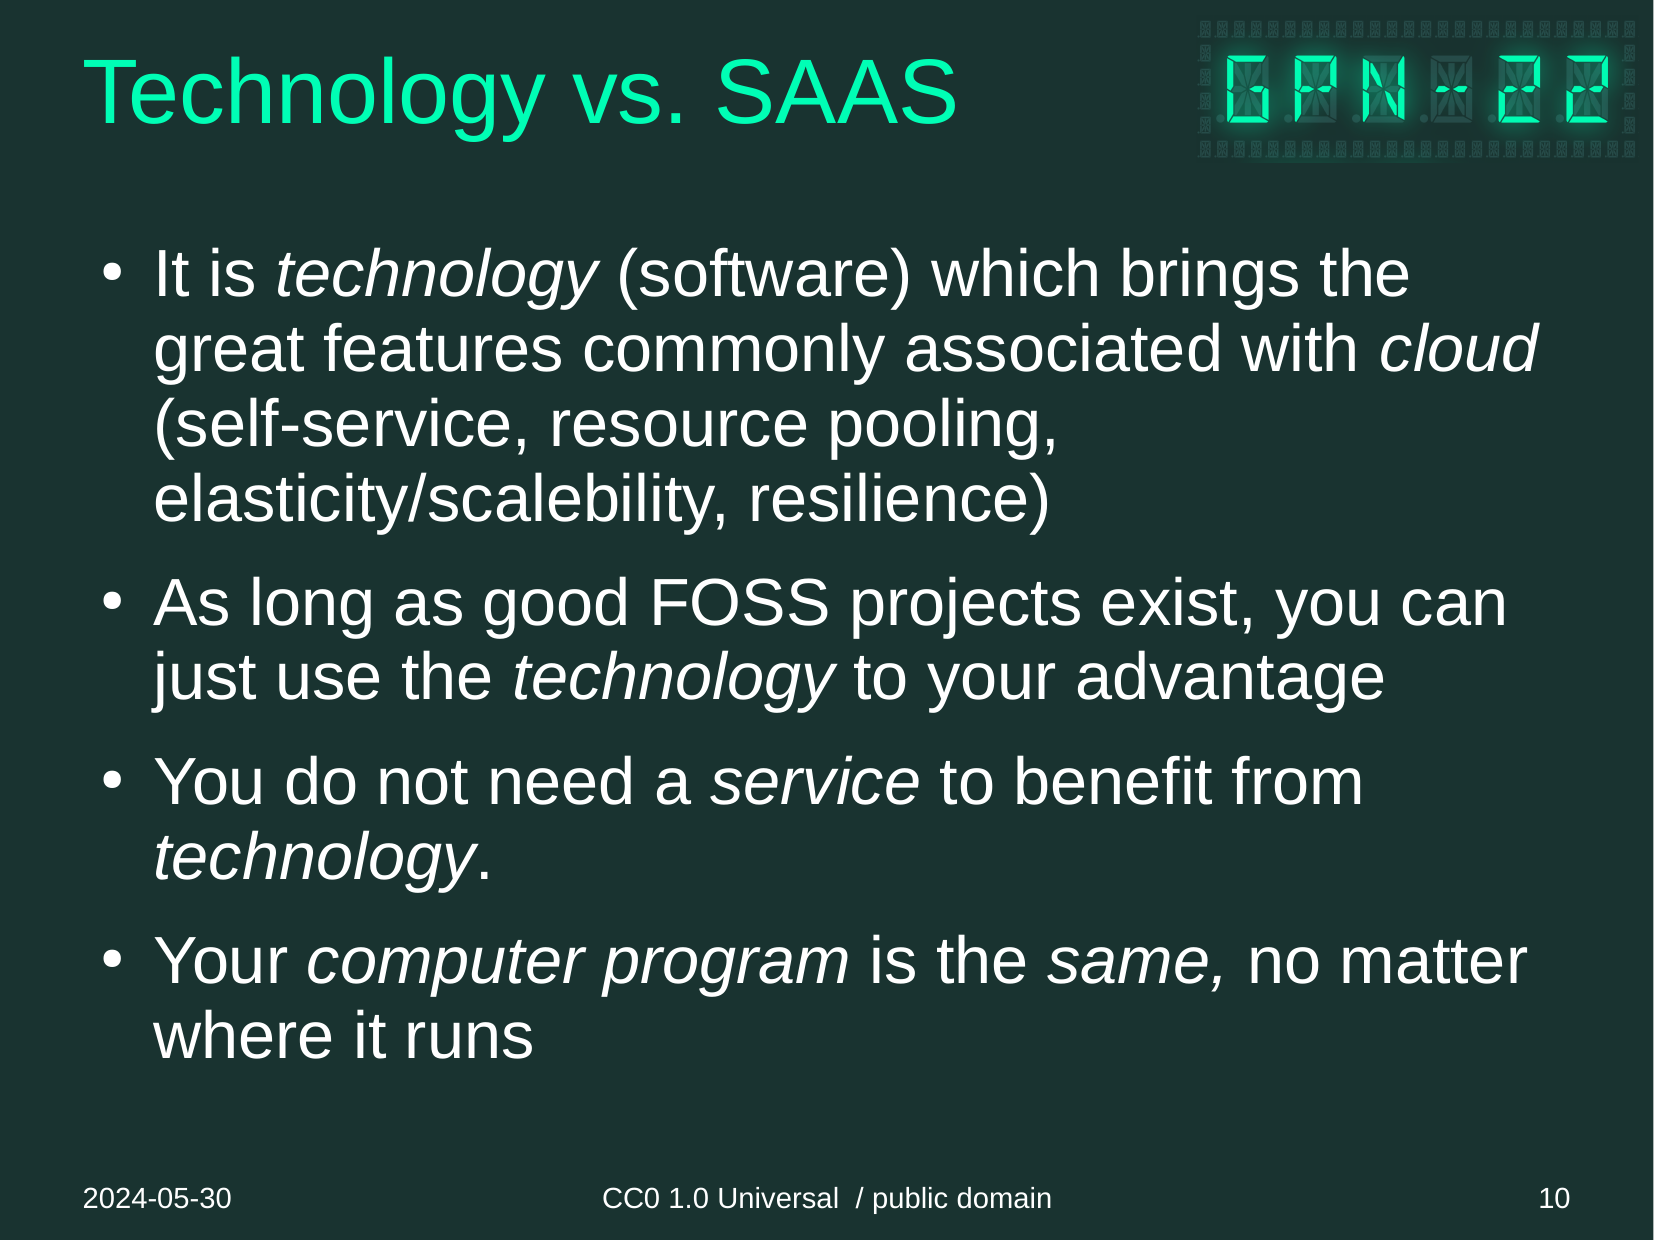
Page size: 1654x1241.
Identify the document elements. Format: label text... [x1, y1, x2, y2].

title Technology vs. SAAS [82, 40, 1004, 143]
picture [1196, 15, 1639, 163]
list It is technology (software) which brings the great features commonly associated with cloud (self-service, resource pooling, elasticity/scalebility, resilience) As long as good FOSS projects exist, you can just use the technology to your advantage You do not need a service to benefit from technology. Your computer program is the same, no matter where it runs [82, 236, 1571, 1073]
